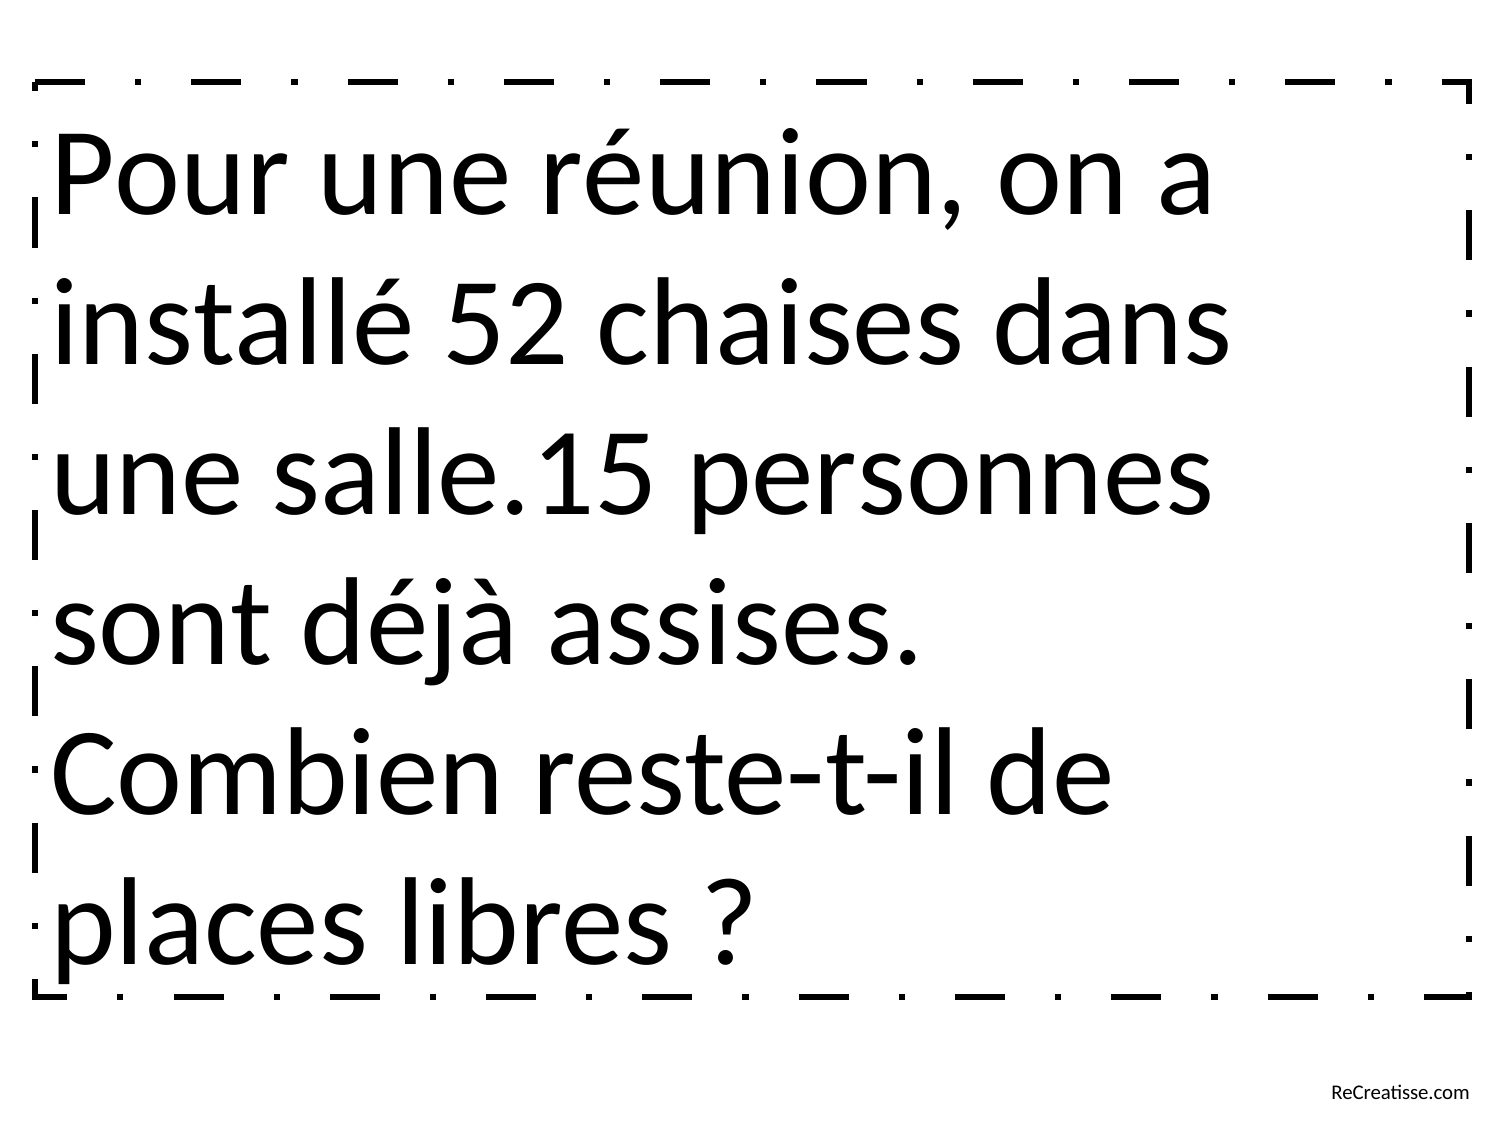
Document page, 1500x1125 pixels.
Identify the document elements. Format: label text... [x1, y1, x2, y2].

text_box Pour une réunion, on a installé 52 chaises dans une salle.15 personnes sont déjà assises. Combien reste-t-il de places libres ? [35, 82, 1469, 997]
text_box ReCreatisse.com [1316, 1071, 1485, 1111]
